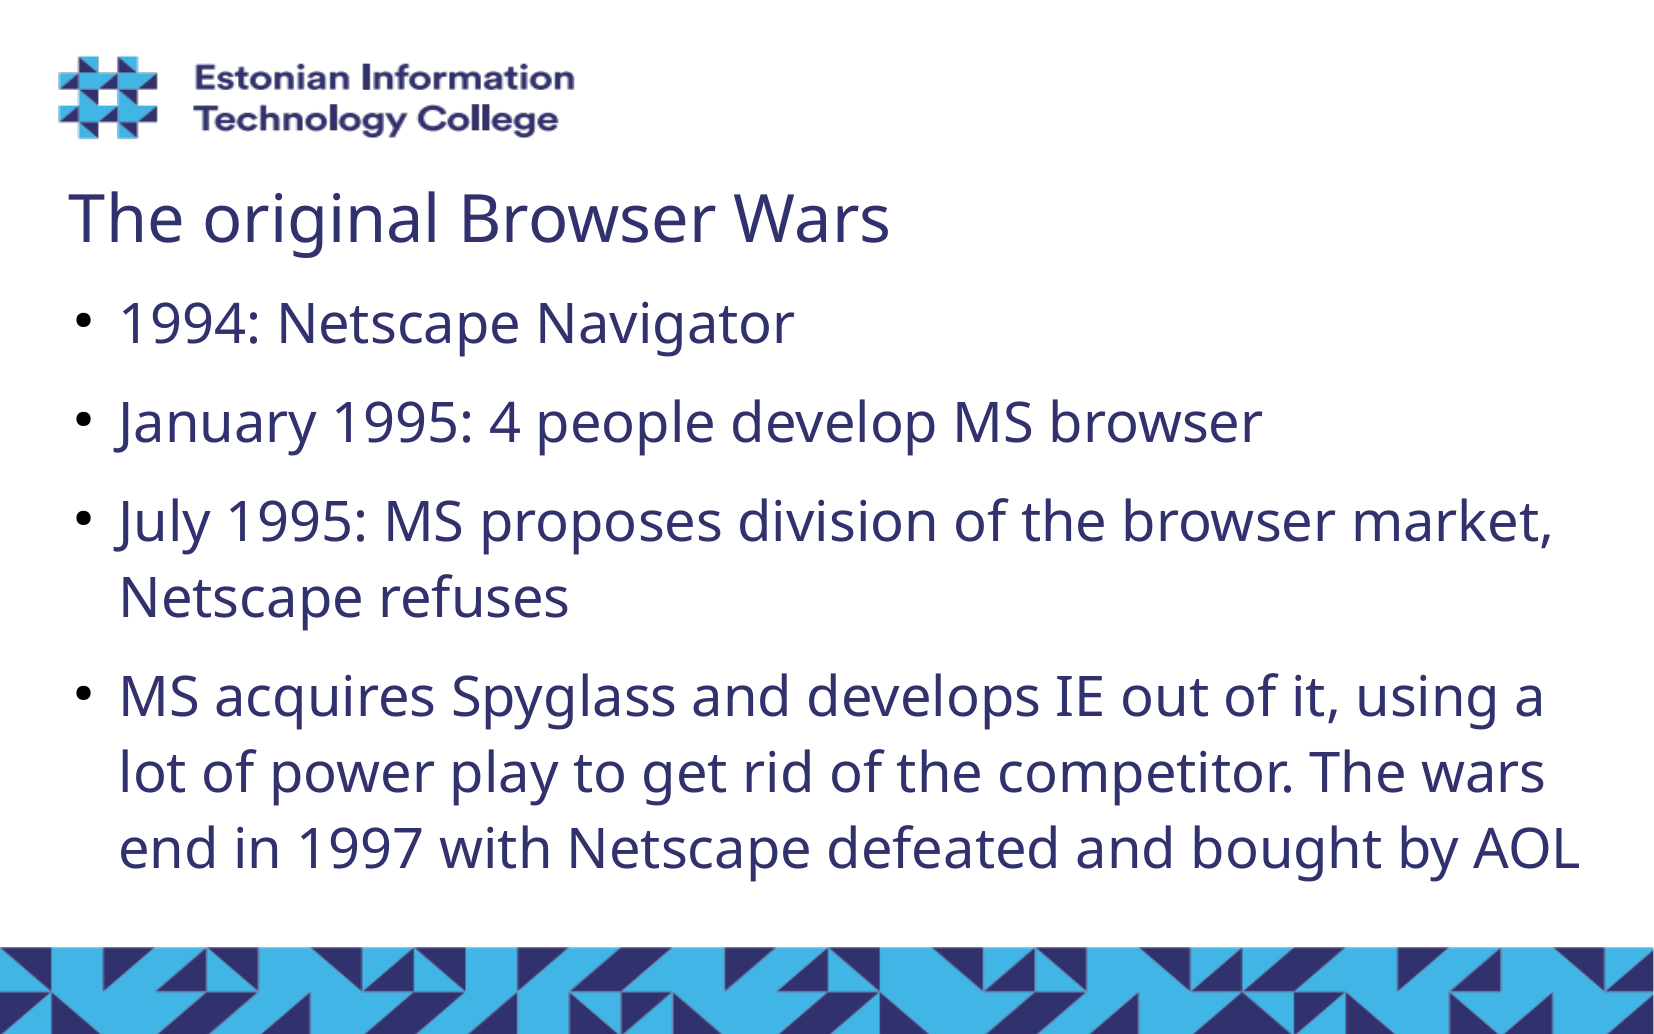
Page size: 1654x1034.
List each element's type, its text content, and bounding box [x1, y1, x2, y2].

title The original Browser Wars [68, 147, 1536, 283]
list 1994: Netscape Navigator January 1995: 4 people develop MS browser July 1995: MS proposes division of the browser market, Netscape refuses MS acquires Spyglass and develops IE out of it, using a lot of power play to get rid of the competitor. The wars end in 1997 with Netscape defeated and bought by AOL [59, 283, 1595, 936]
